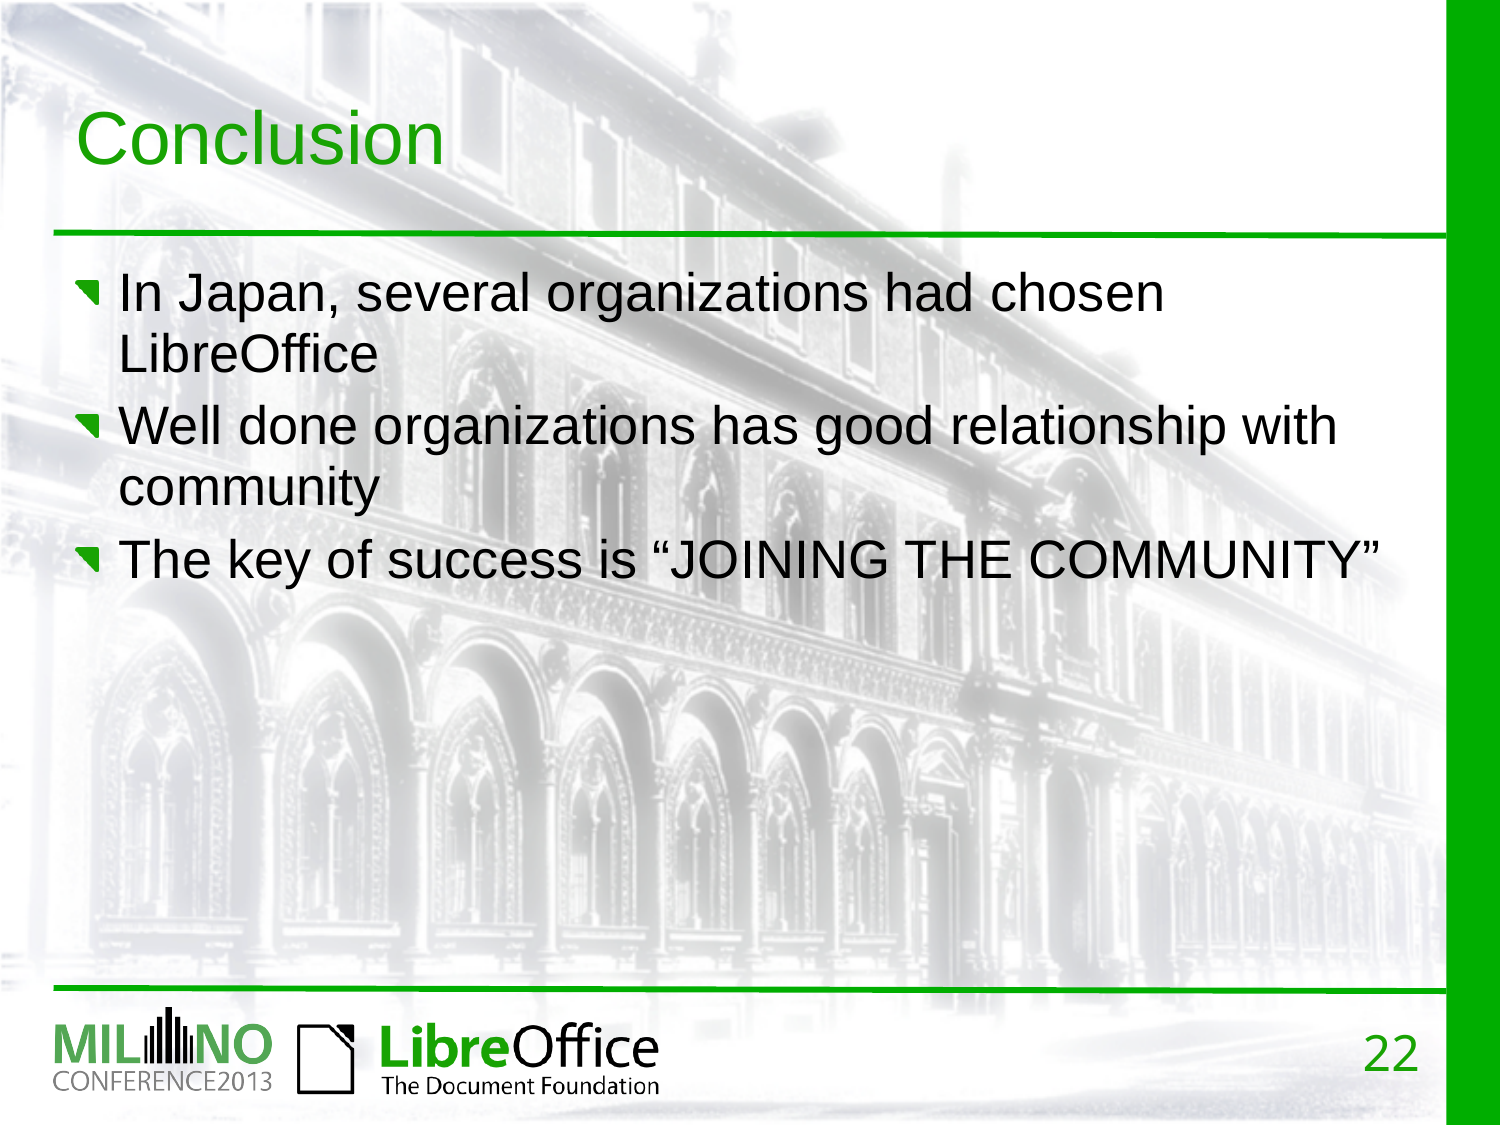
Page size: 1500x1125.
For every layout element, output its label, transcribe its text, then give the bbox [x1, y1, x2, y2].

picture [0, 1, 1446, 1125]
list In Japan, several organizations had chosen LibreOffice Well done organizations has good relationship with community The key of success is “JOINING THE COMMUNITY” [75, 262, 1425, 590]
title Conclusion [75, 96, 1425, 181]
